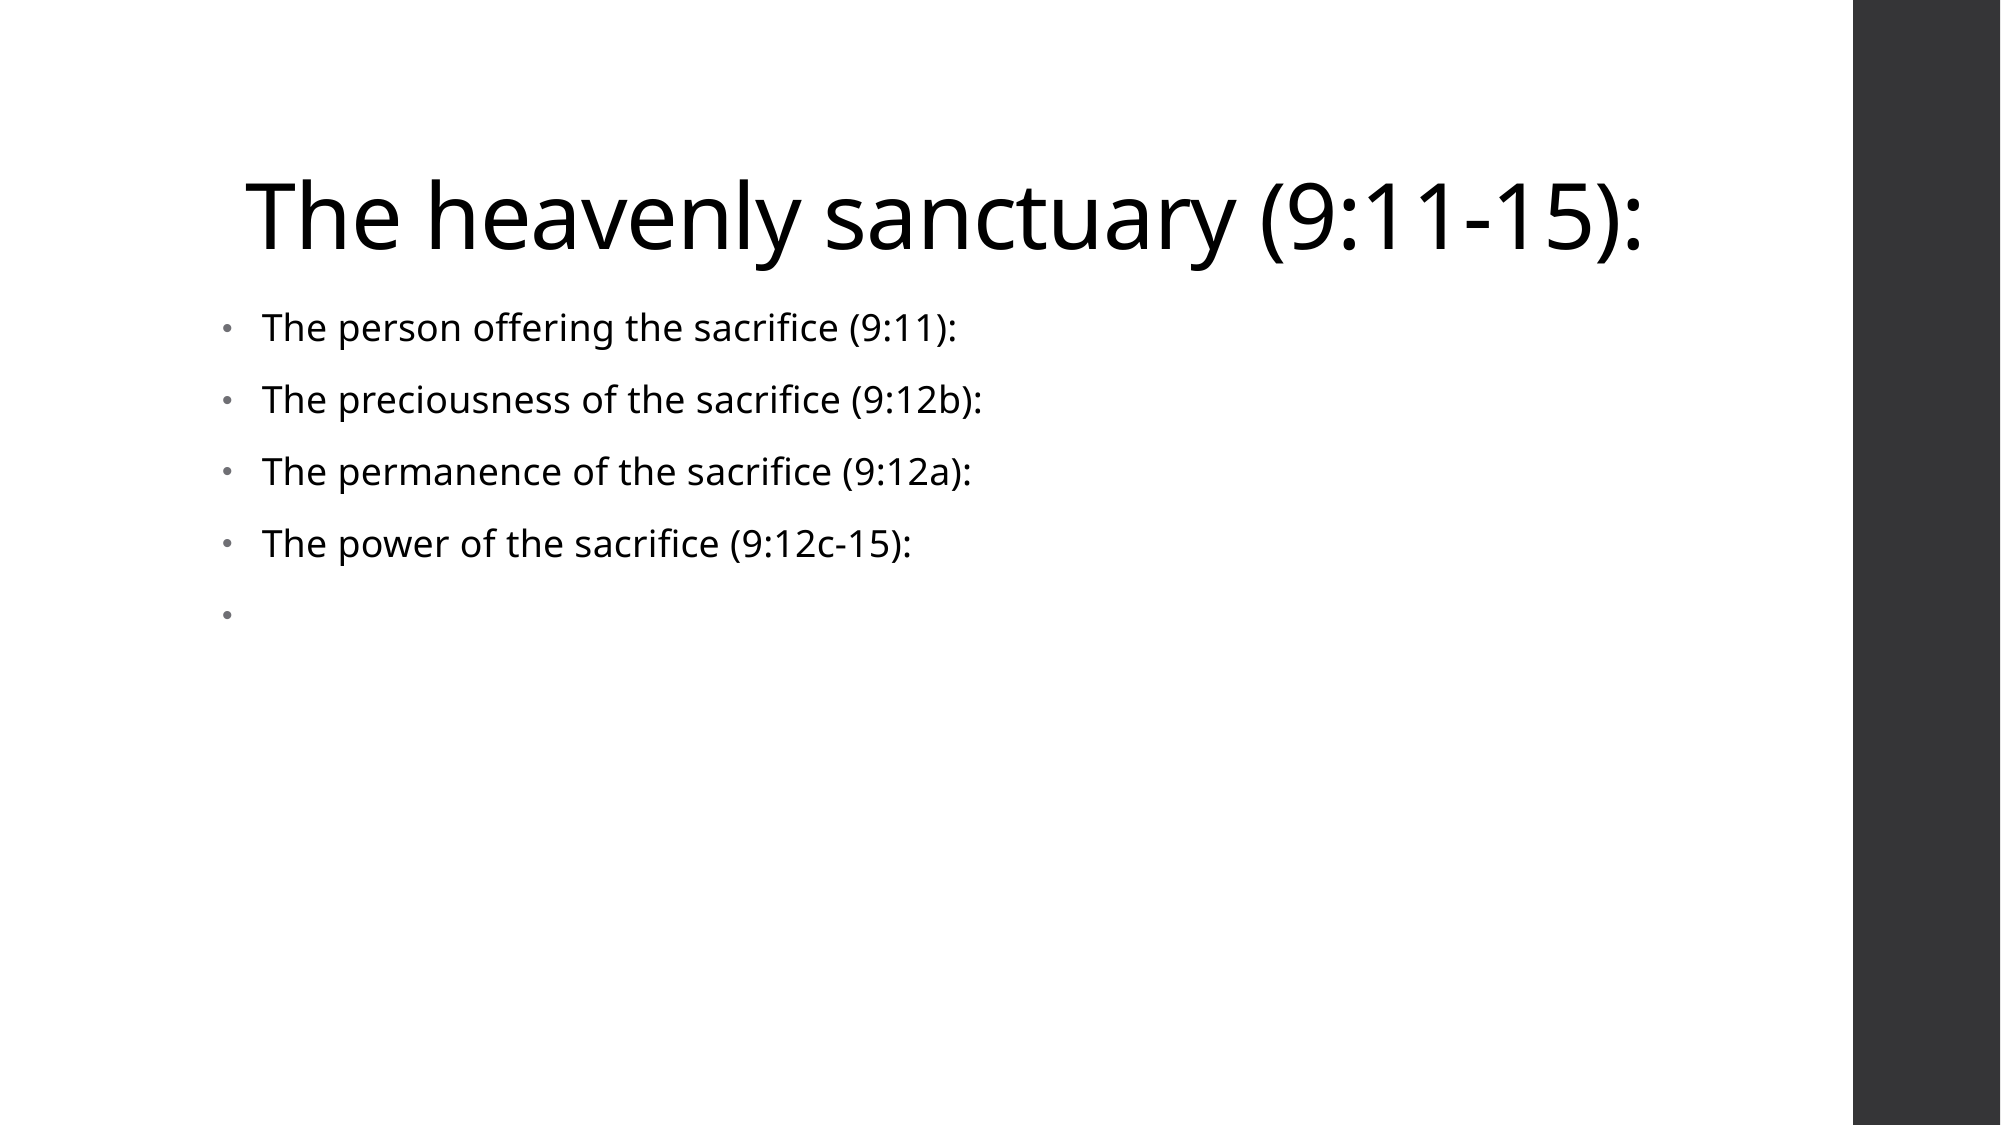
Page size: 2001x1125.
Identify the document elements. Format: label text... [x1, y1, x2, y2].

list The person offering the sacrifice (9:11): The preciousness of the sacrifice (9:12b): The permanence of the sacrifice (9:12a): The power of the sacrifice (9:12c-15): [206, 299, 1617, 1014]
title The heavenly sanctuary (9:11-15): [206, 60, 1797, 278]
